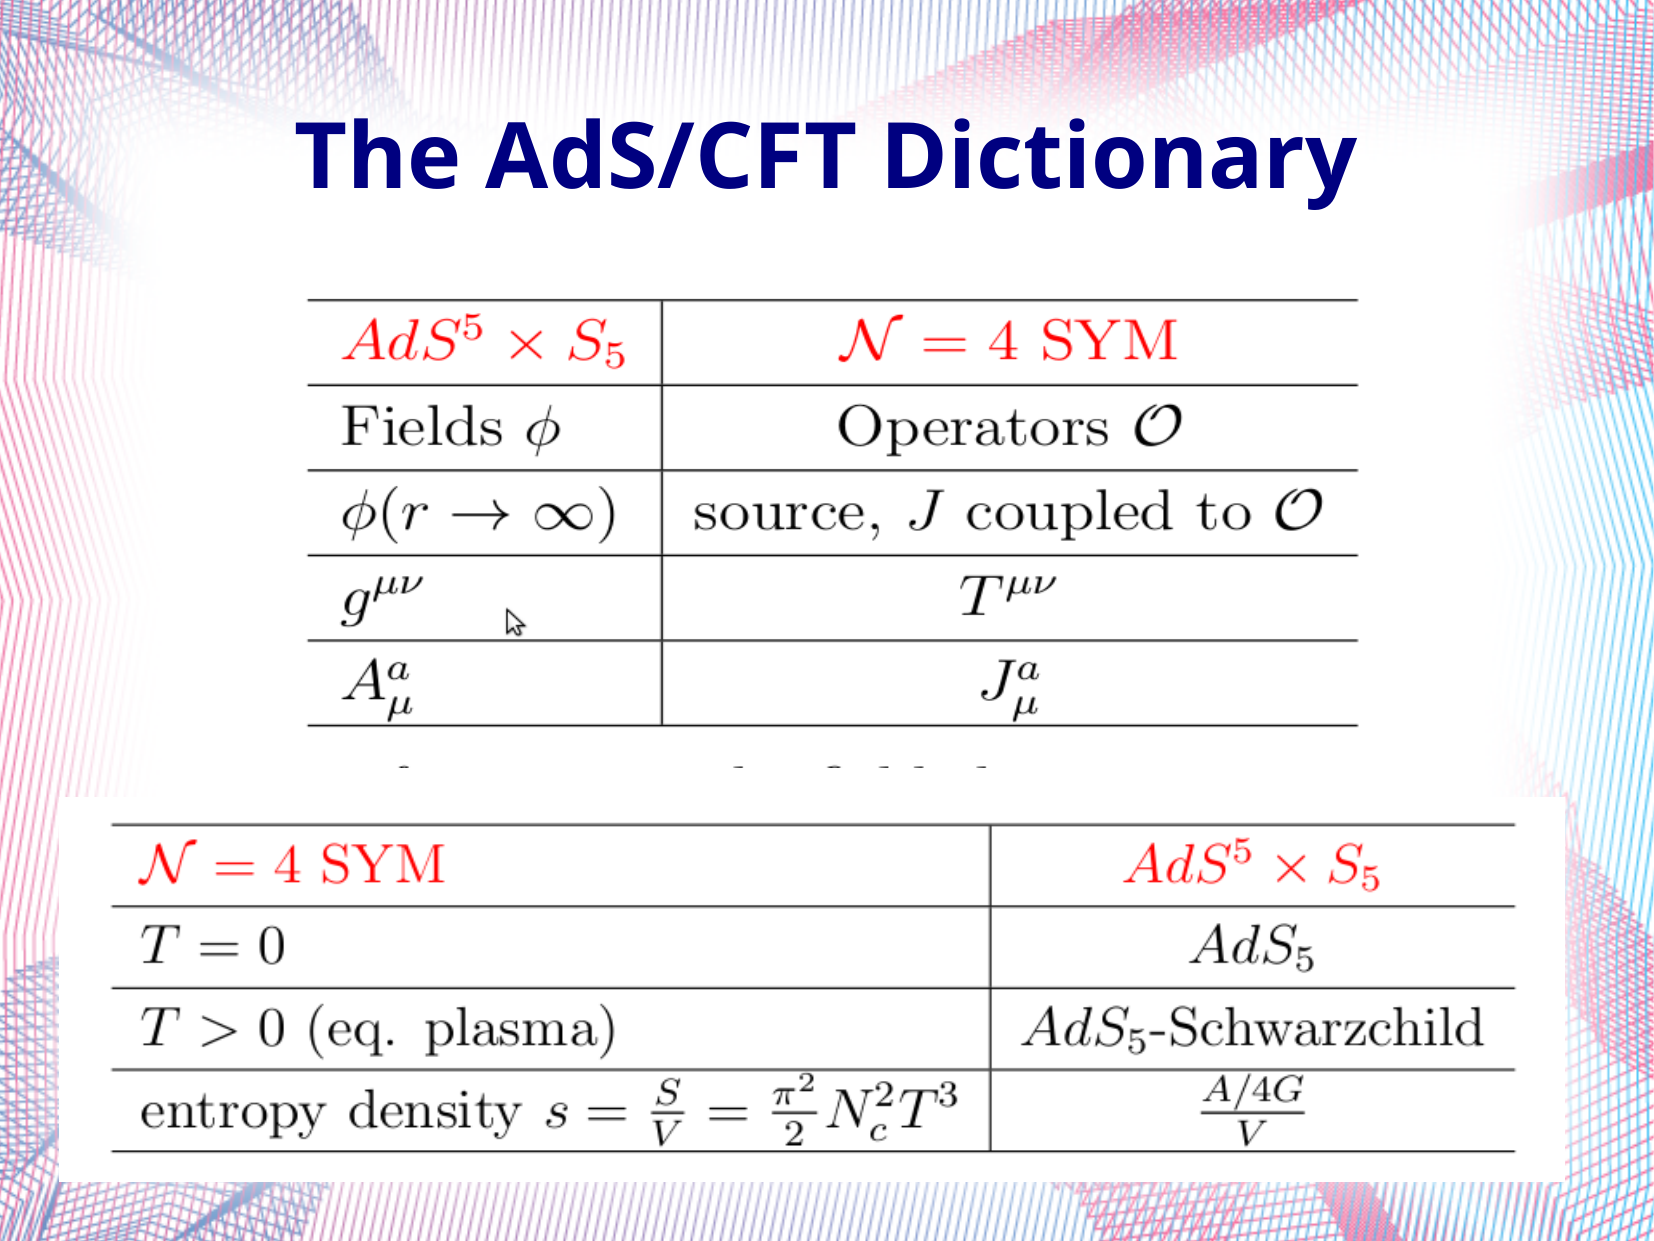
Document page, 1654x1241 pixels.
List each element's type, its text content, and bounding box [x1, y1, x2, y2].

picture [0, 0, 1654, 1241]
title The AdS/CFT Dictionary [82, 56, 1571, 250]
